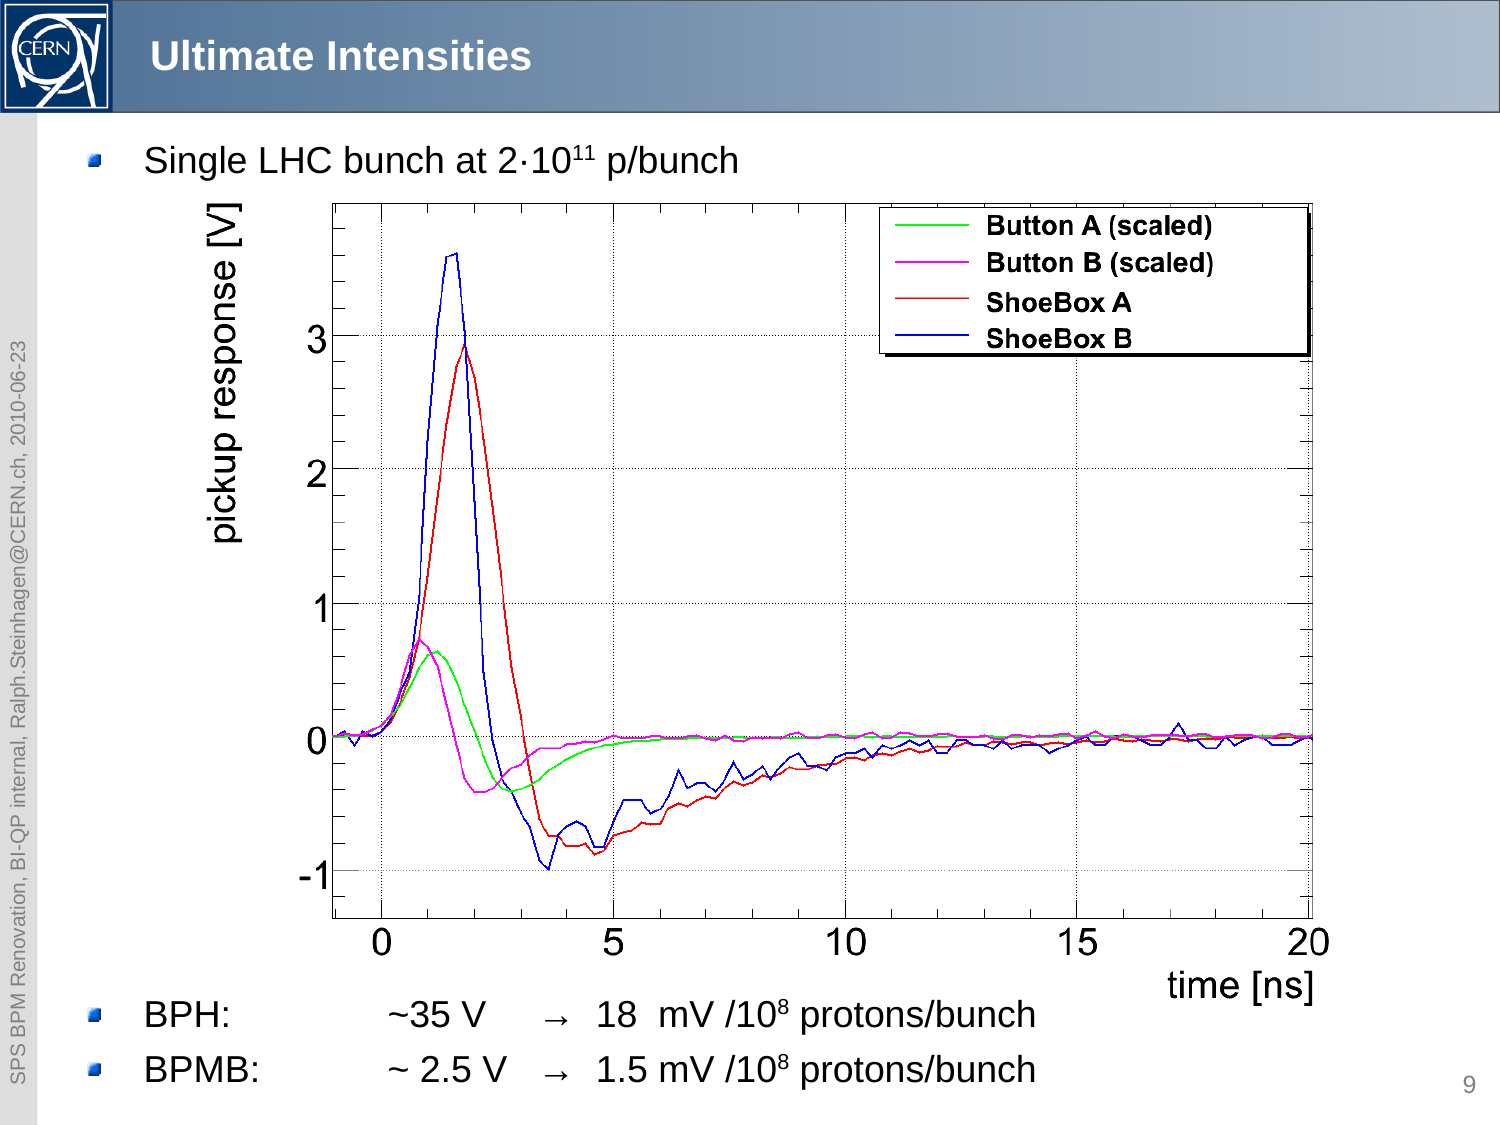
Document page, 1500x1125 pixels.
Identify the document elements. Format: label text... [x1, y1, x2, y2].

picture [0, 0, 113, 113]
title Ultimate Intensities [150, 7, 1201, 106]
list Single LHC bunch at 2·1011 p/bunch BPH: ~35 V → 18 mV /108 protons/bunch BPMB: ~ 2.5 V → 1.5 mV /108 protons/bunch [87, 137, 1438, 1091]
